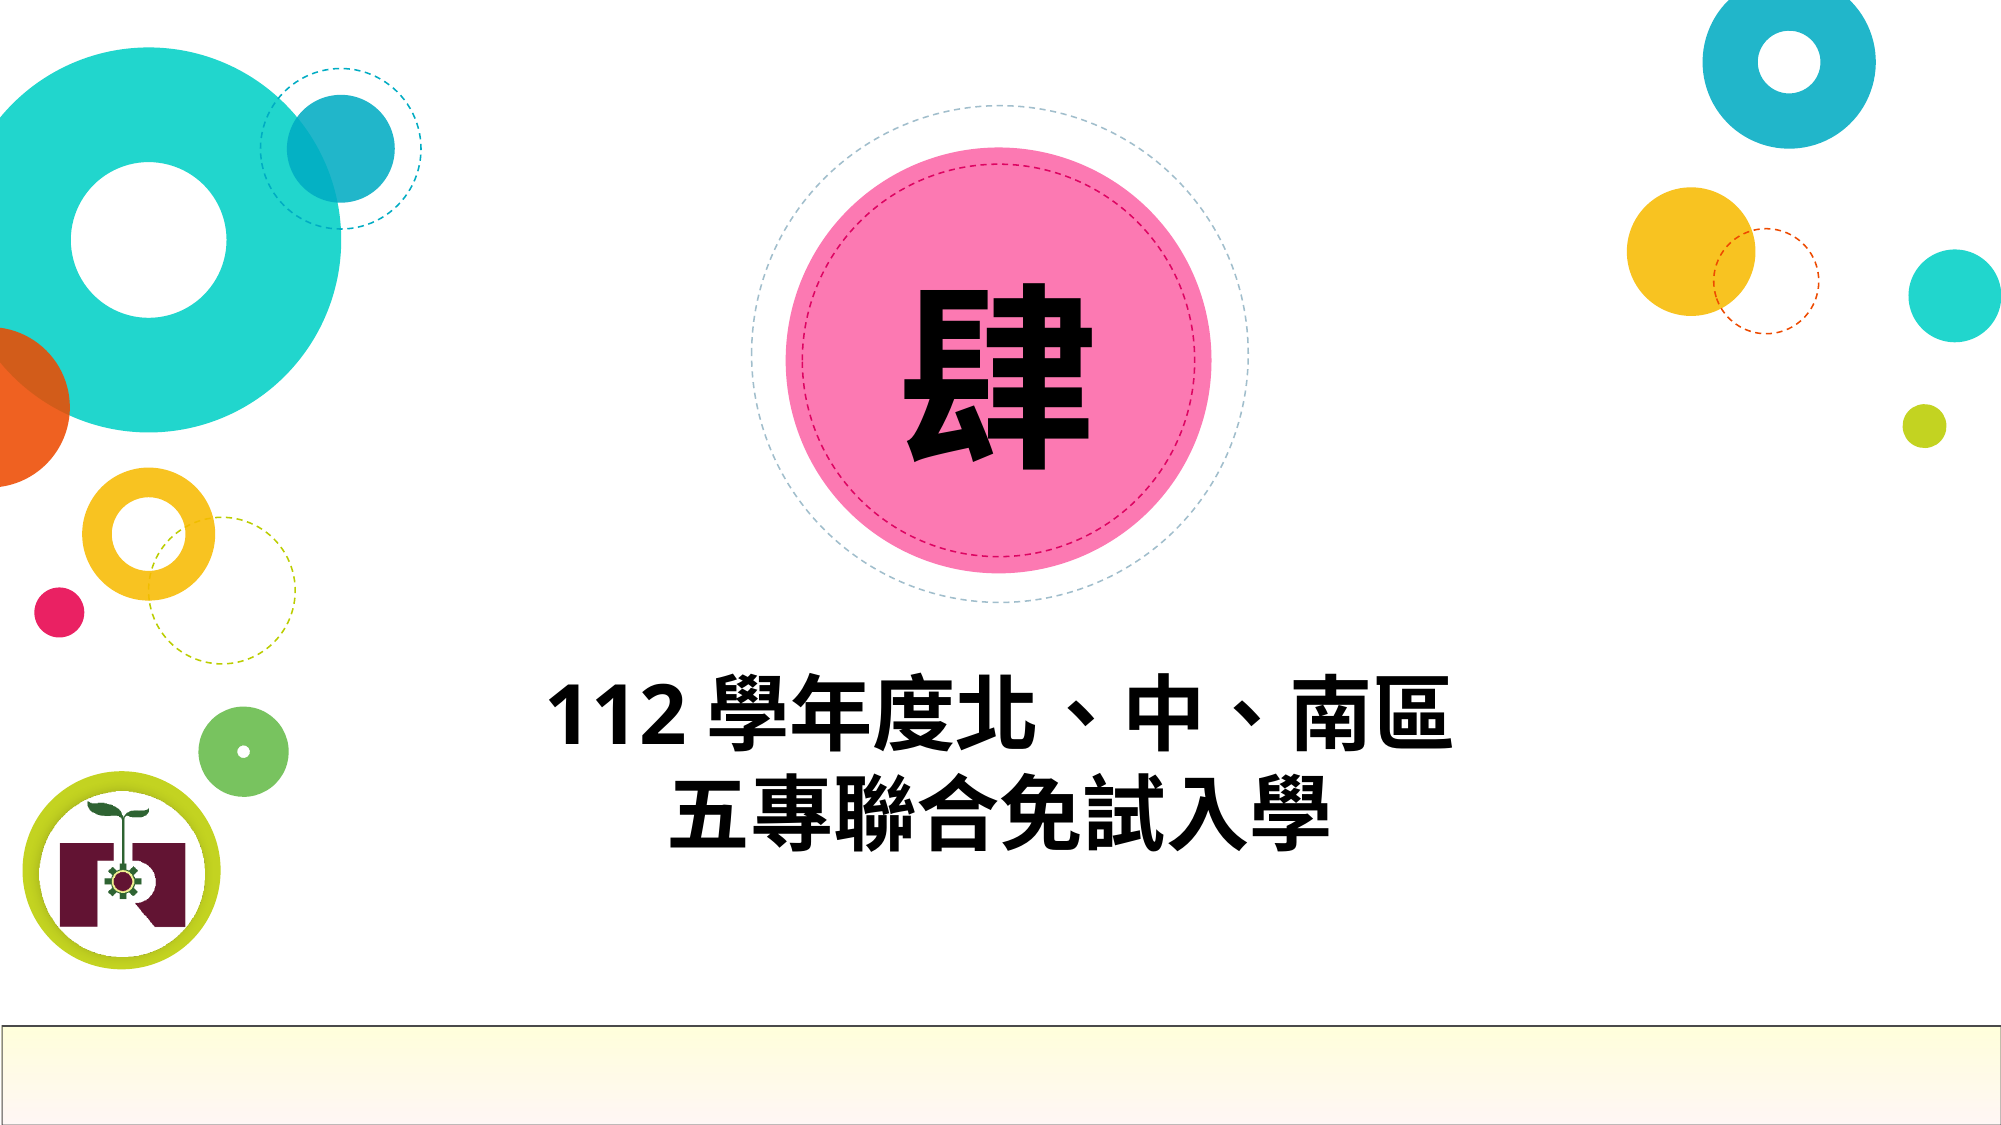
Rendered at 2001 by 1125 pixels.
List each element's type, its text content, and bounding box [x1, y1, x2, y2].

text_box [845, 508, 1153, 574]
text_box [885, 147, 1112, 180]
text_box 肆 [754, 180, 1243, 508]
picture [39, 791, 205, 957]
text_box 112學年度北、中、南區 五專聯合免試入學 [448, 648, 1552, 877]
